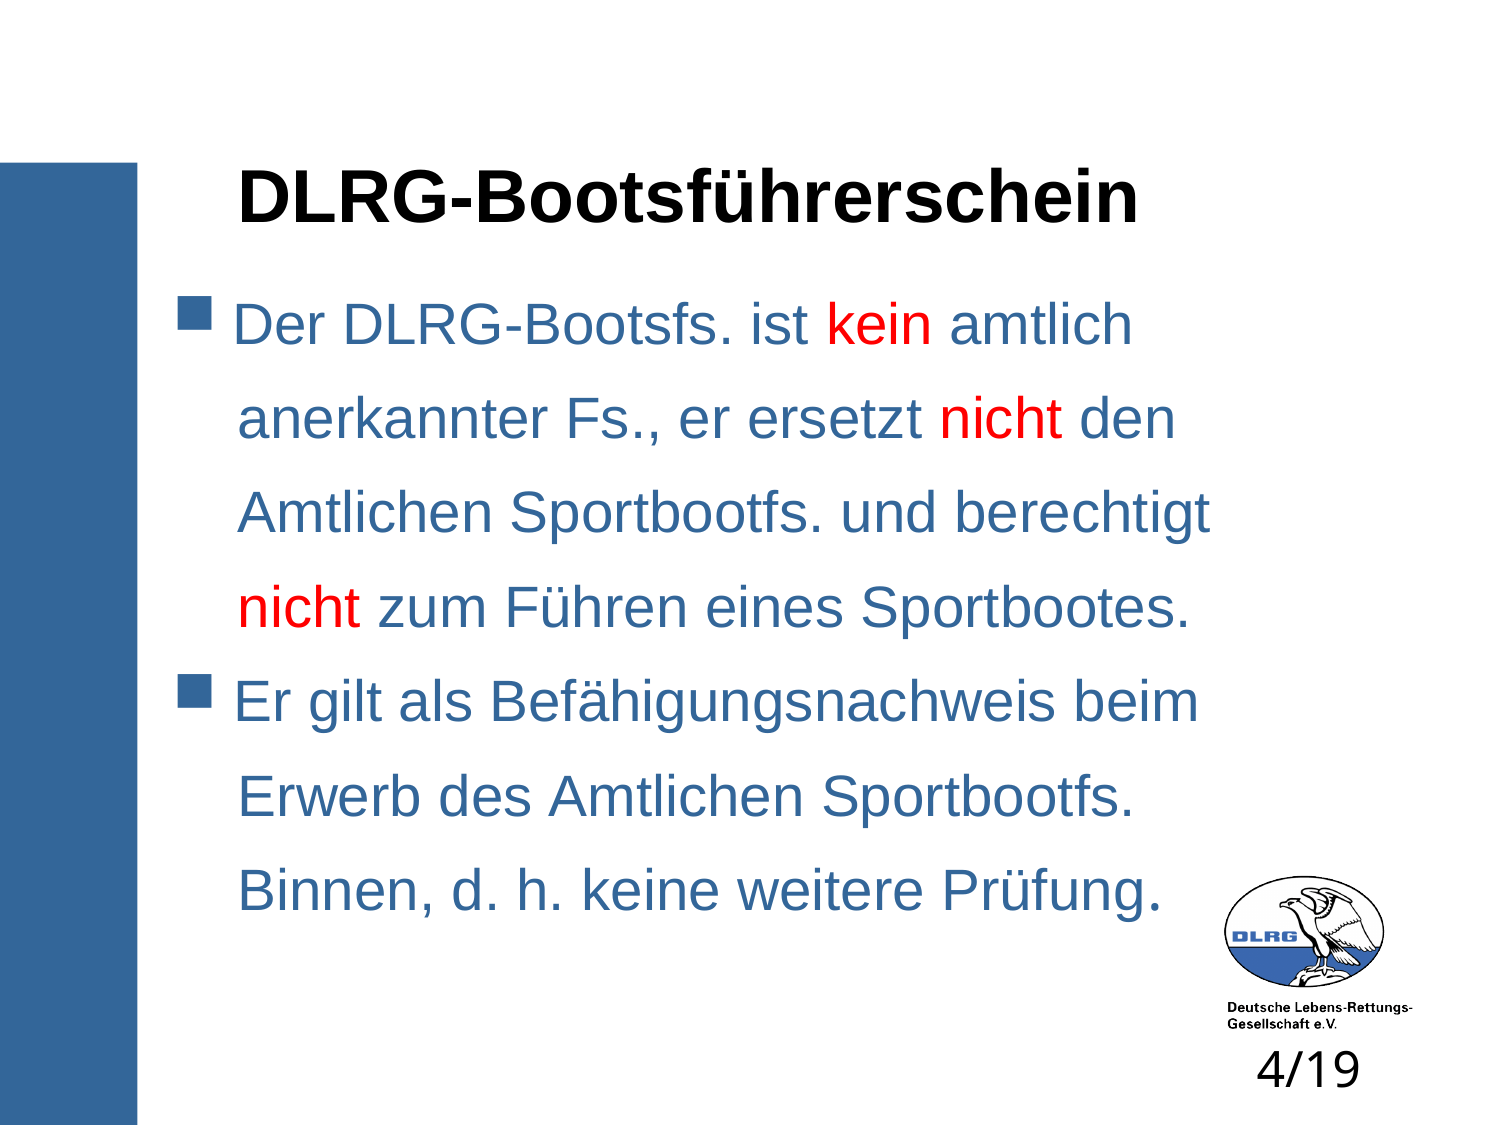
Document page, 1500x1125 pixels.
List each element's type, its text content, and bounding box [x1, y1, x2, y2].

text_box <Nummer>/19 [1241, 1030, 1500, 1106]
text_box DLRG-Bootsführerschein [222, 140, 1157, 246]
picture [1224, 978, 1413, 1030]
text_box Der DLRG-Bootsfs. ist kein amtlich anerkannter Fs., er ersetzt nicht den Amtlichen Sportbootfs. und berechtigt nicht zum Führen eines Sportbootes. Er gilt als Befähigungsnachweis beim Erwerb des Amtlichen Sportbootfs. Binnen, d. h. keine weitere Prüfung. [158, 253, 1482, 978]
